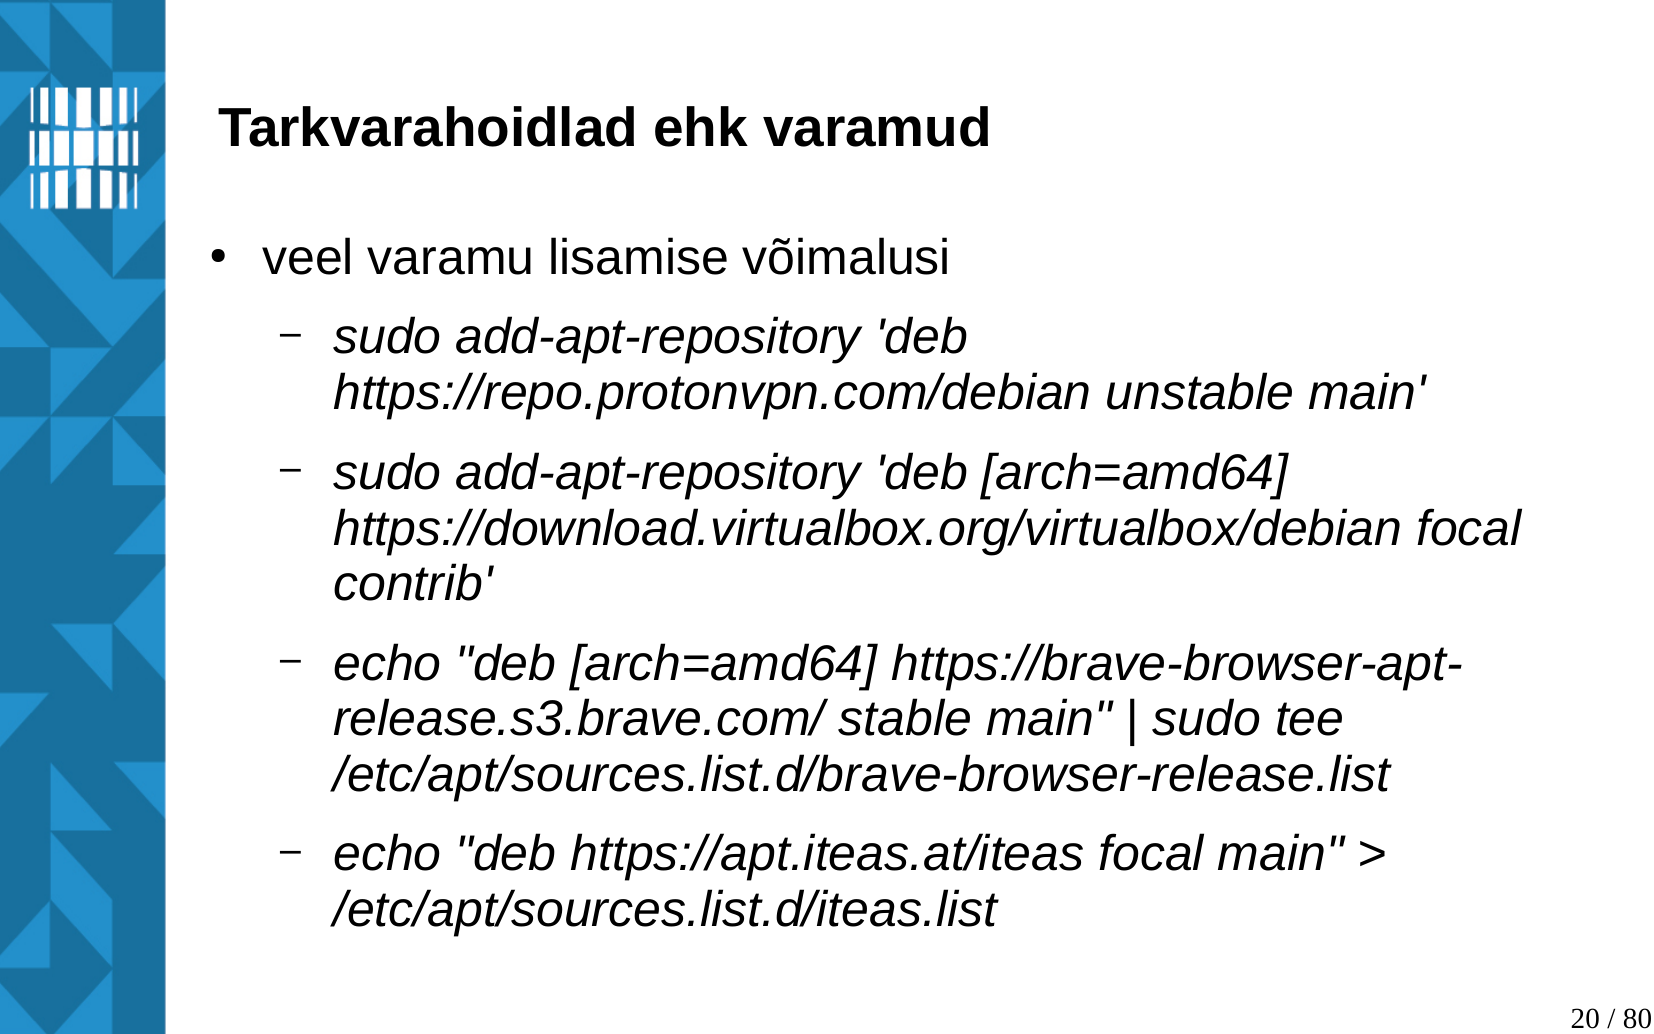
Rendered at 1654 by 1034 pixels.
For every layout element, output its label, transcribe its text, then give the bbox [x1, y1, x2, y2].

list veel varamu lisamise võimalusi sudo add-apt-repository 'deb https://repo.protonvpn.com/debian unstable main' sudo add-apt-repository 'deb [arch=amd64] https://download.virtualbox.org/virtualbox/debian focal contrib' echo "deb [arch=amd64] https://brave-browser-apt-release.s3.brave.com/ stable main" | sudo tee /etc/apt/sources.list.d/brave-browser-release.list echo "deb https://apt.iteas.at/iteas focal main" > /etc/apt/sources.list.d/iteas.list [191, 229, 1595, 1004]
title Tarkvarahoidlad ehk varamud [218, 41, 1536, 214]
